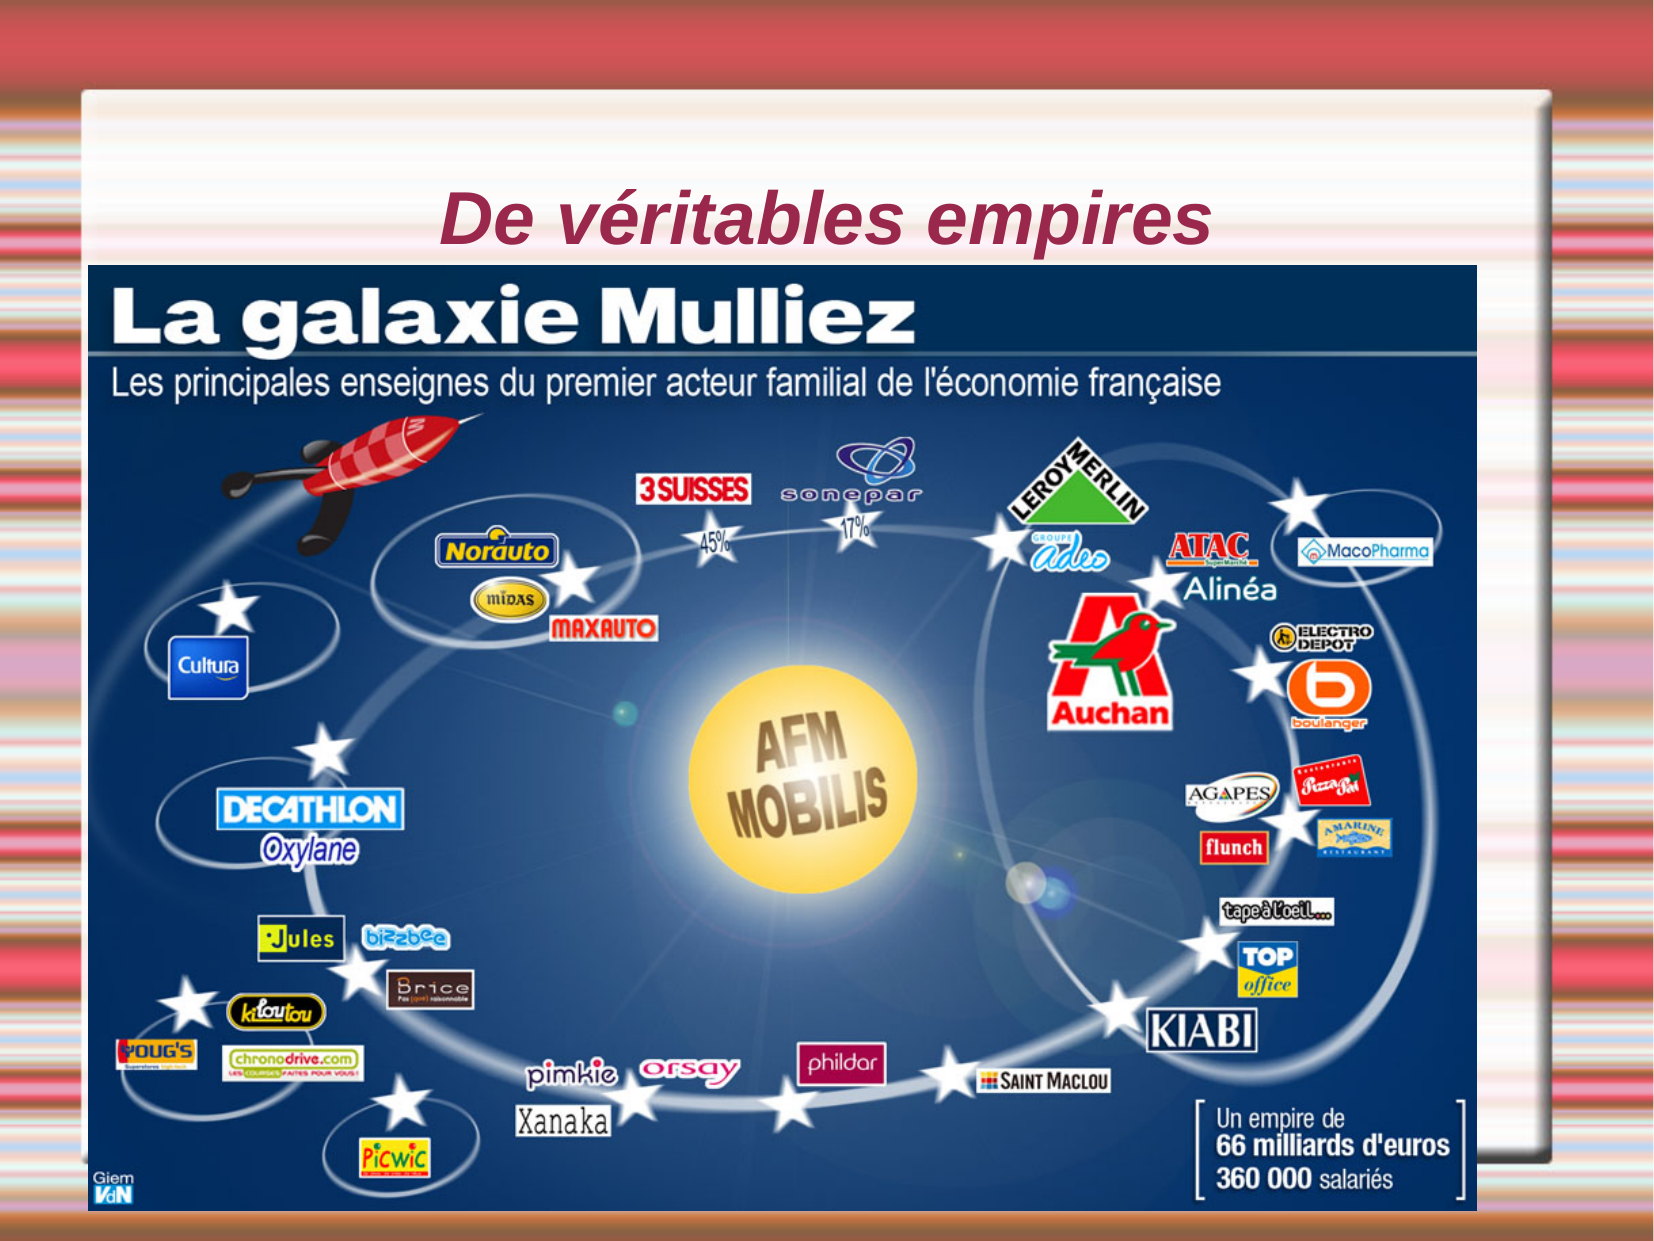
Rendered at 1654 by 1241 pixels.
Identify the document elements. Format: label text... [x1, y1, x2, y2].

picture [0, 0, 1654, 1241]
title De véritables empires [121, 114, 1534, 322]
